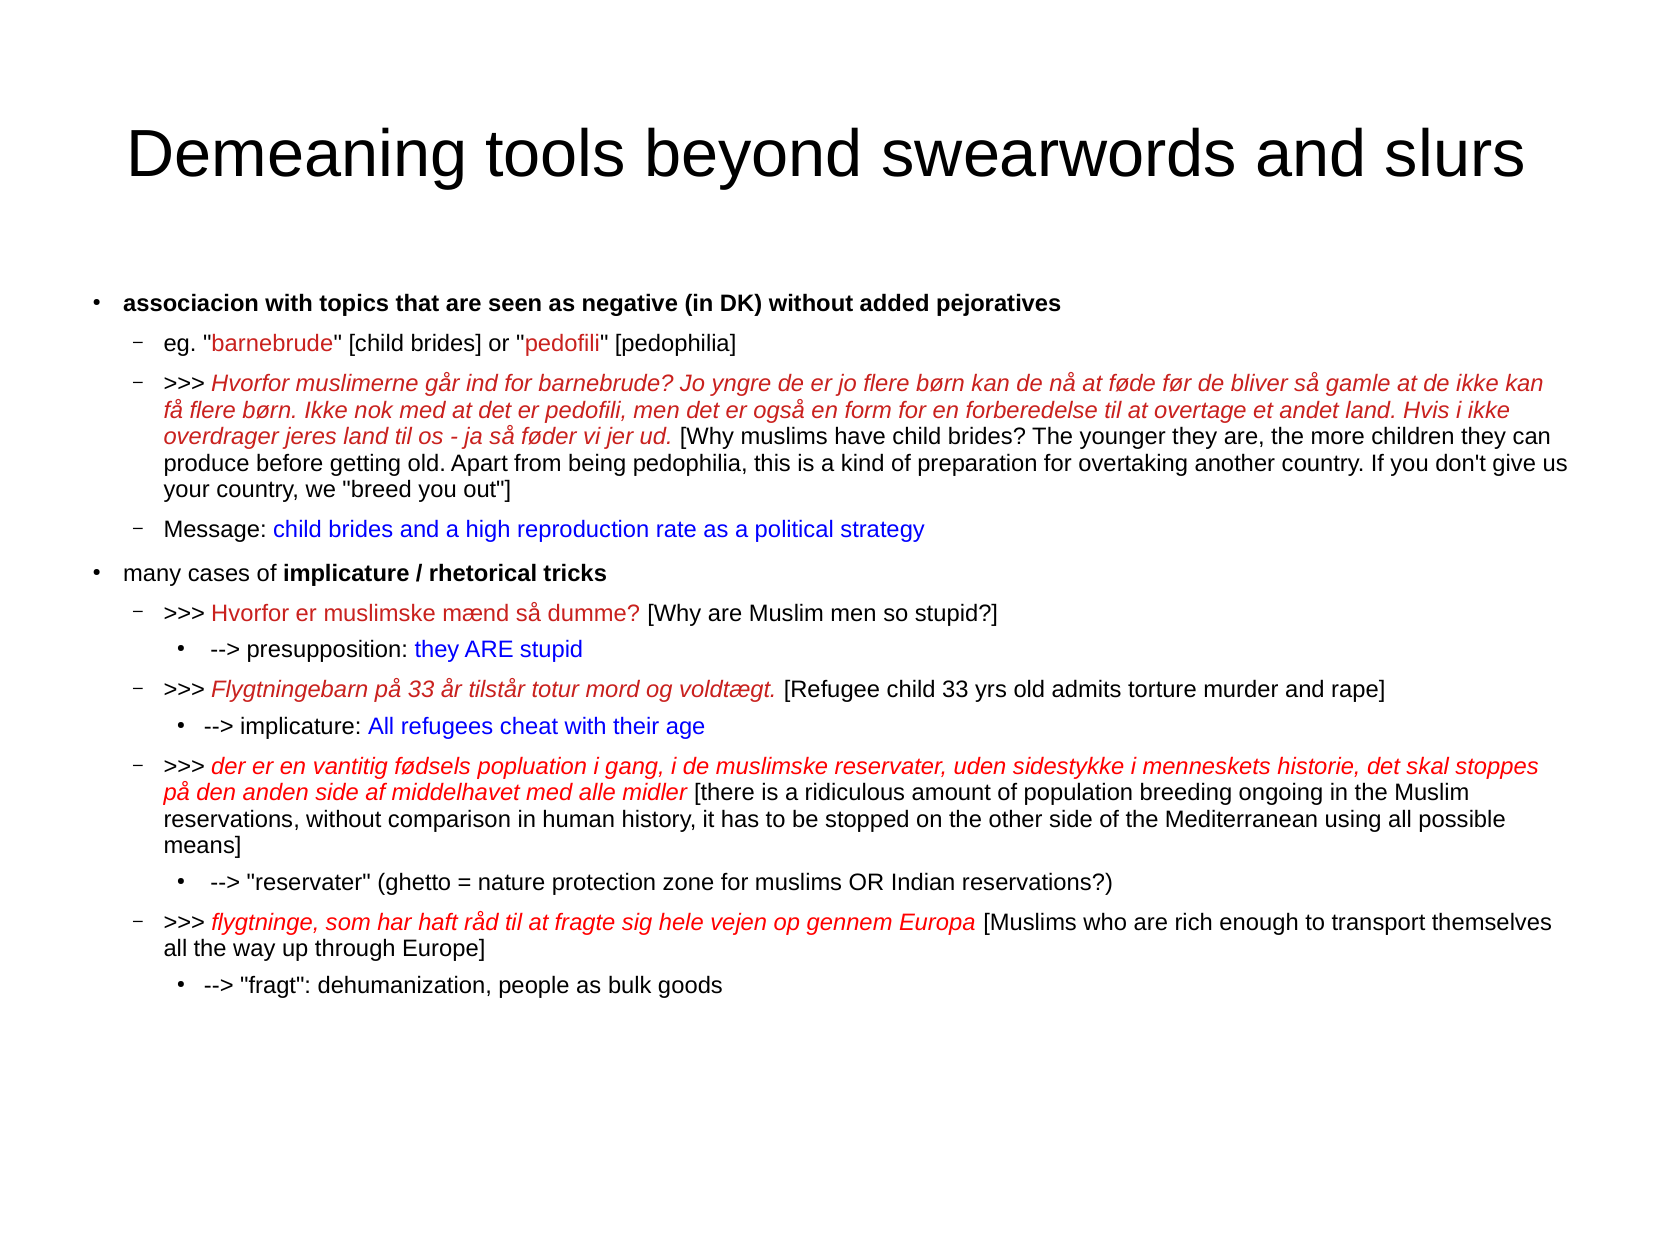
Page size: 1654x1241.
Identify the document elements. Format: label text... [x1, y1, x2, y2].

title Demeaning tools beyond swearwords and slurs [82, 49, 1571, 257]
text_box [82, 290, 1571, 1010]
